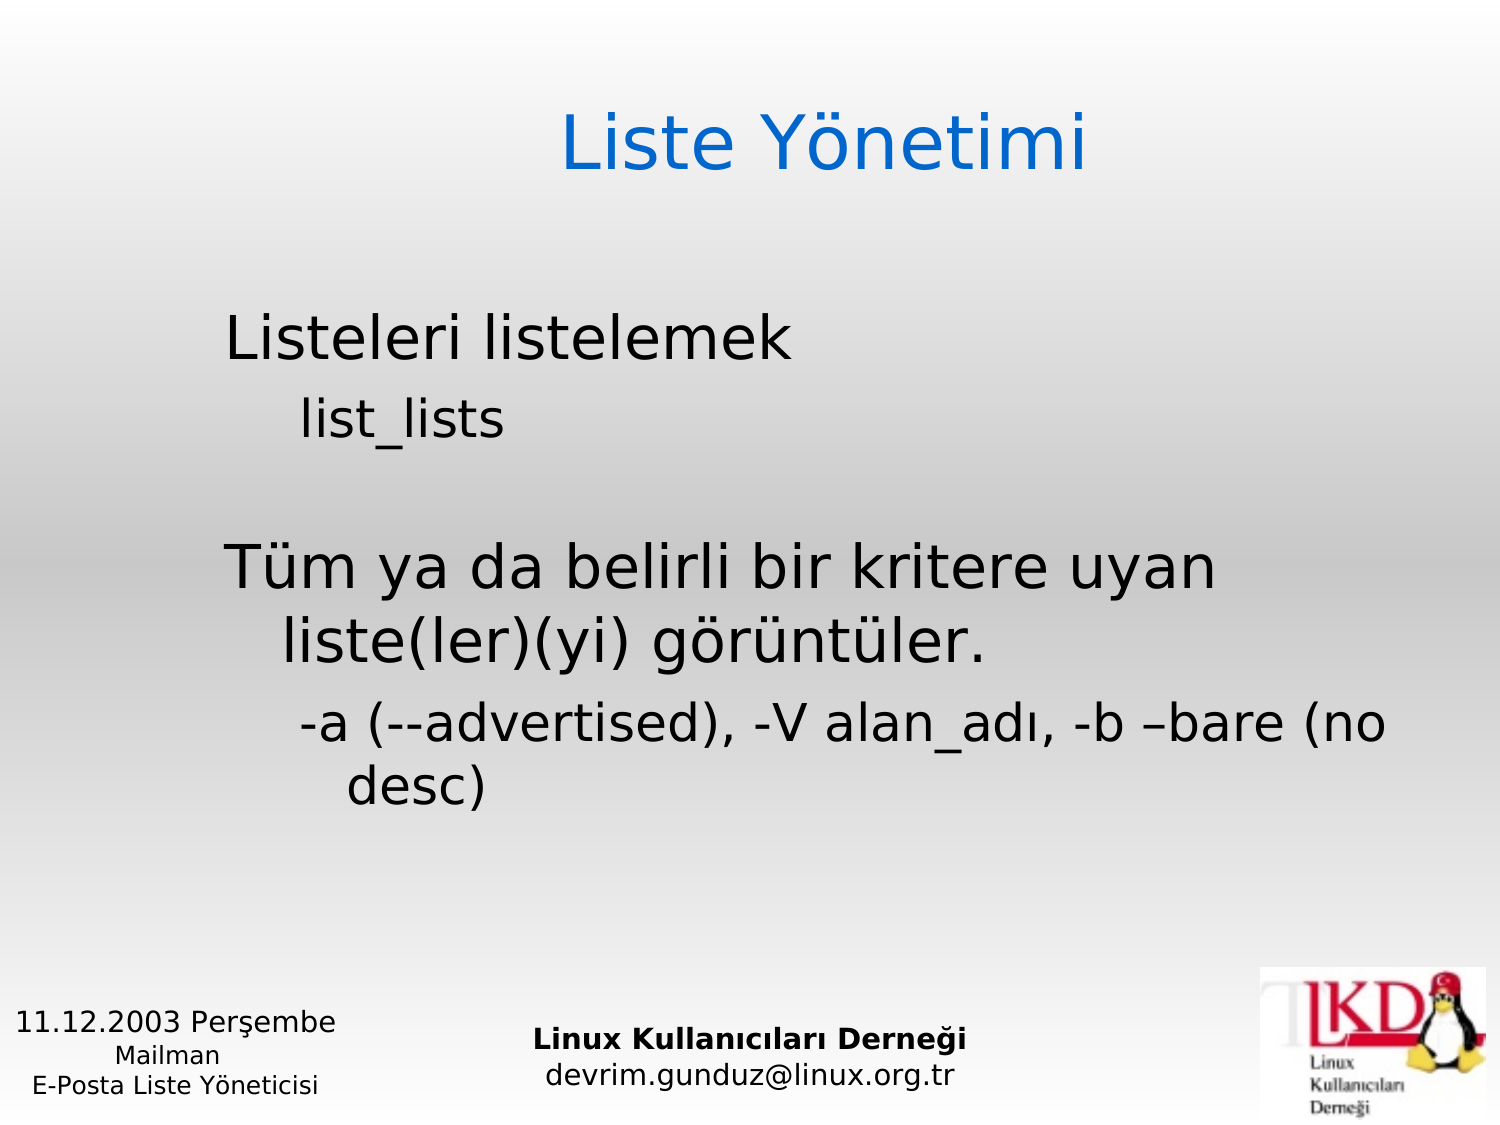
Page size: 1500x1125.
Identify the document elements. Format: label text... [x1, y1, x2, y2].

title Liste Yönetimi [224, 43, 1425, 238]
list Listeleri listelemek list_lists Tüm ya da belirli bir kritere uyan liste(ler)(yi) görüntüler. -a (--advertised), -V alan_adı, -b –bare (no desc) [224, 299, 1425, 975]
picture [1260, 967, 1486, 1120]
